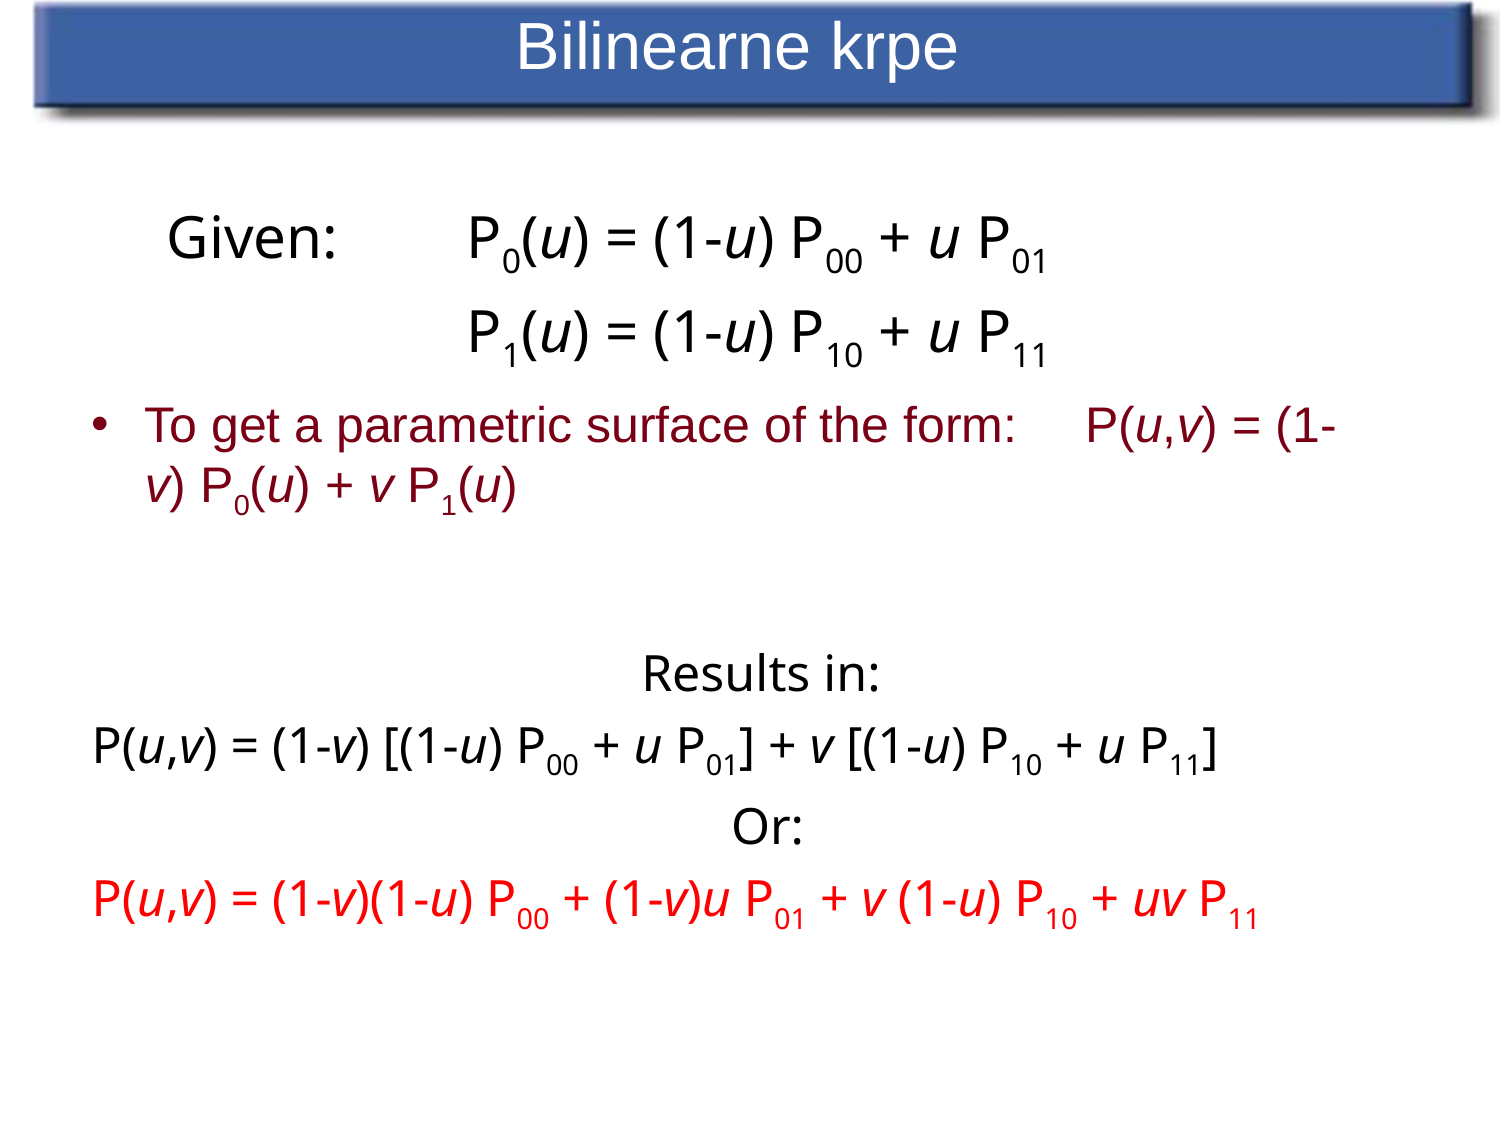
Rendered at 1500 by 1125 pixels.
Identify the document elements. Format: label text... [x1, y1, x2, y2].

text_box Given: P0(u) = (1-u) P00 + u P01 P1(u) = (1-u) P10 + u P11 [152, 192, 1250, 344]
list To get a parametric surface of the form: P(u,v) = (1-v) P0(u) + v P1(u) [76, 385, 1382, 601]
title Bilinearne krpe [100, 0, 1376, 91]
picture [32, 0, 1500, 127]
text_box Results in: P(u,v) = (1-v) [(1-u) P00 + u P01] + v [(1-u) P10 + u P11] Or: P(u,v) = (1-v)(1-u) P00 + (1-v)u P01 + v (1-u) P10 + uv P11 [76, 633, 1459, 994]
